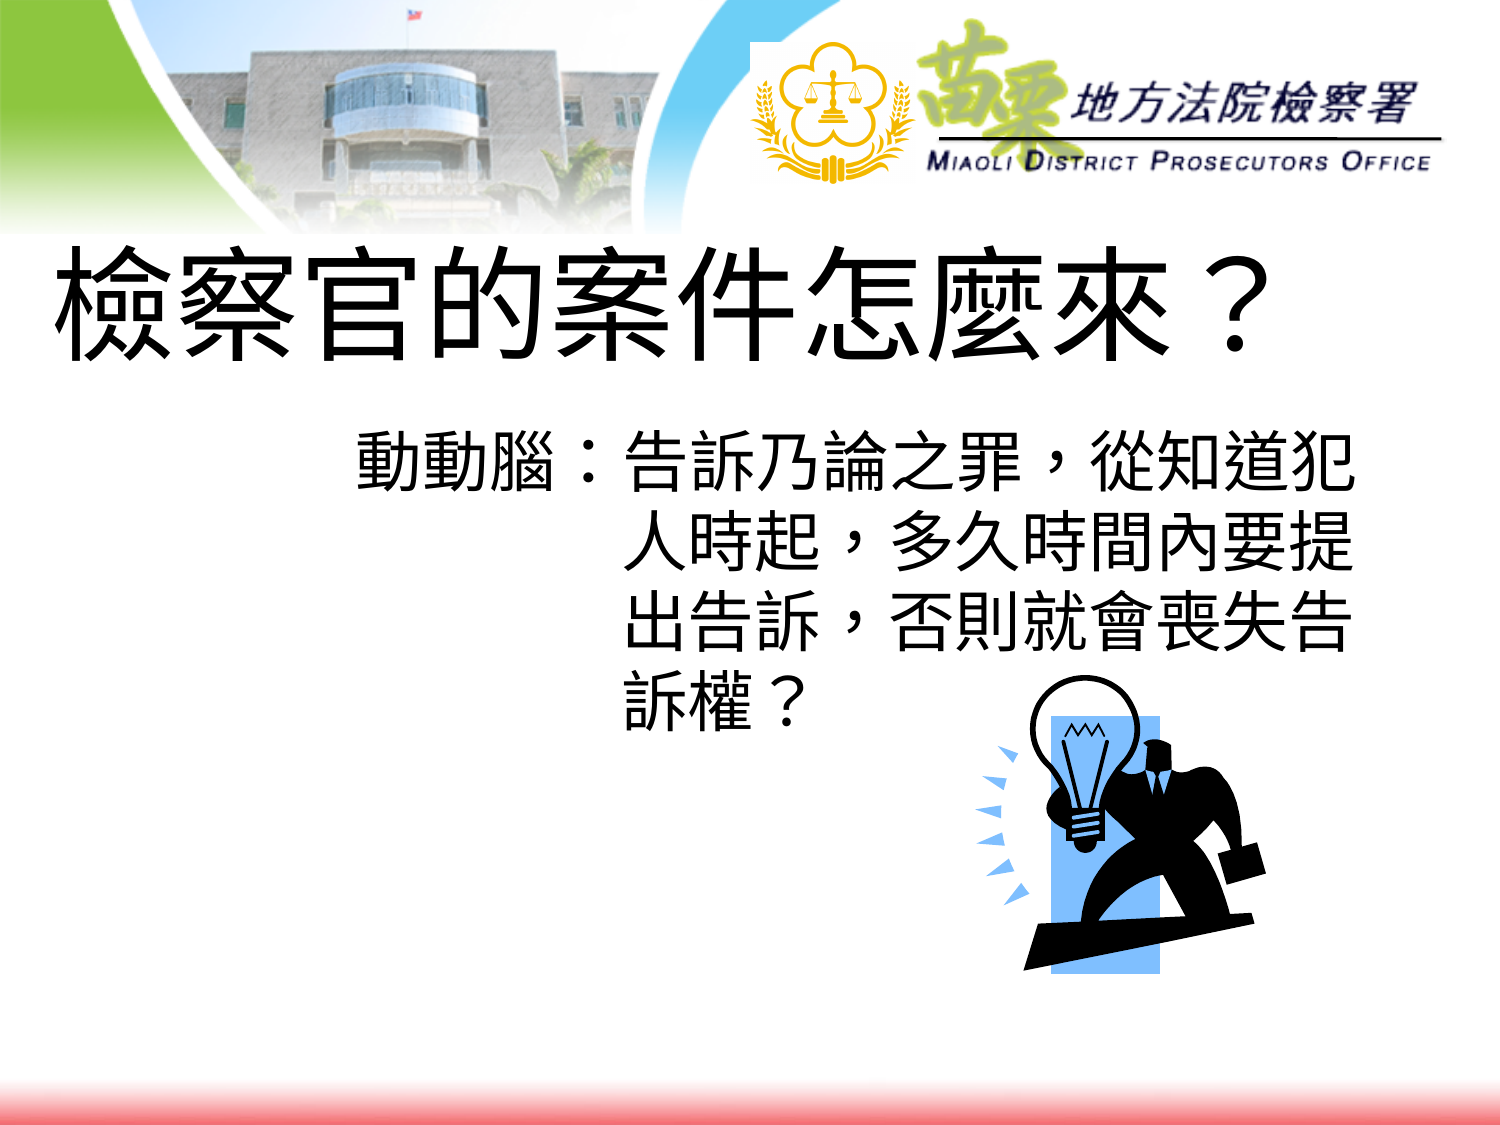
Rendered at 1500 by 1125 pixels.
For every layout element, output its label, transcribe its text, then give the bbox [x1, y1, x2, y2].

title 檢察官的案件怎麼來？ [0, 207, 1351, 396]
picture [975, 675, 1266, 975]
picture [0, 1026, 1500, 1125]
list 動動腦：告訴乃論之罪，從知道犯人時起，多久時間內要提出告訴，否則就會喪失告訴權？ [75, 412, 1426, 1005]
